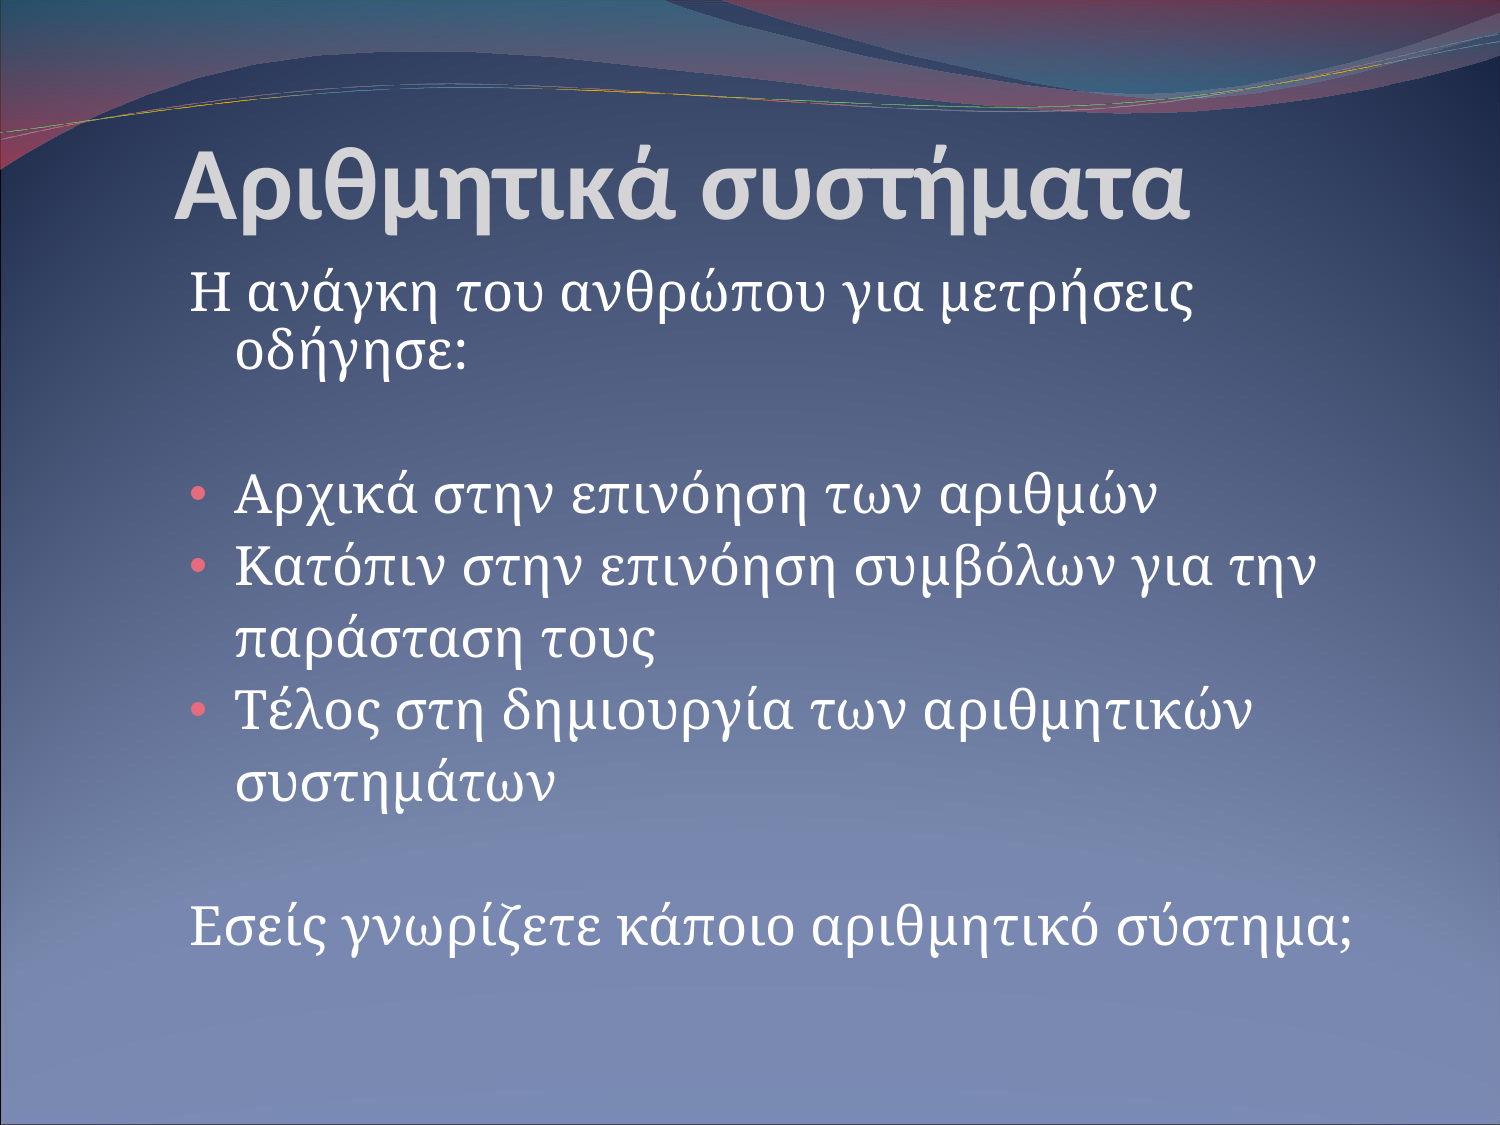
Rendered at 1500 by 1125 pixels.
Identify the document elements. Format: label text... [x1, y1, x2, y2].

title Αριθμητικά συστήματα [174, 53, 1450, 241]
picture [0, 0, 1500, 1125]
list Η ανάγκη του ανθρώπου για μετρήσεις οδήγησε: Αρχικά στην επινόηση των αριθμών Κατόπιν στην επινόηση συμβόλων για την παράσταση τους Τέλος στη δημιουργία των αριθμητικών συστημάτων Εσείς γνωρίζετε κάποιο αριθμητικό σύστημα; [174, 257, 1450, 933]
